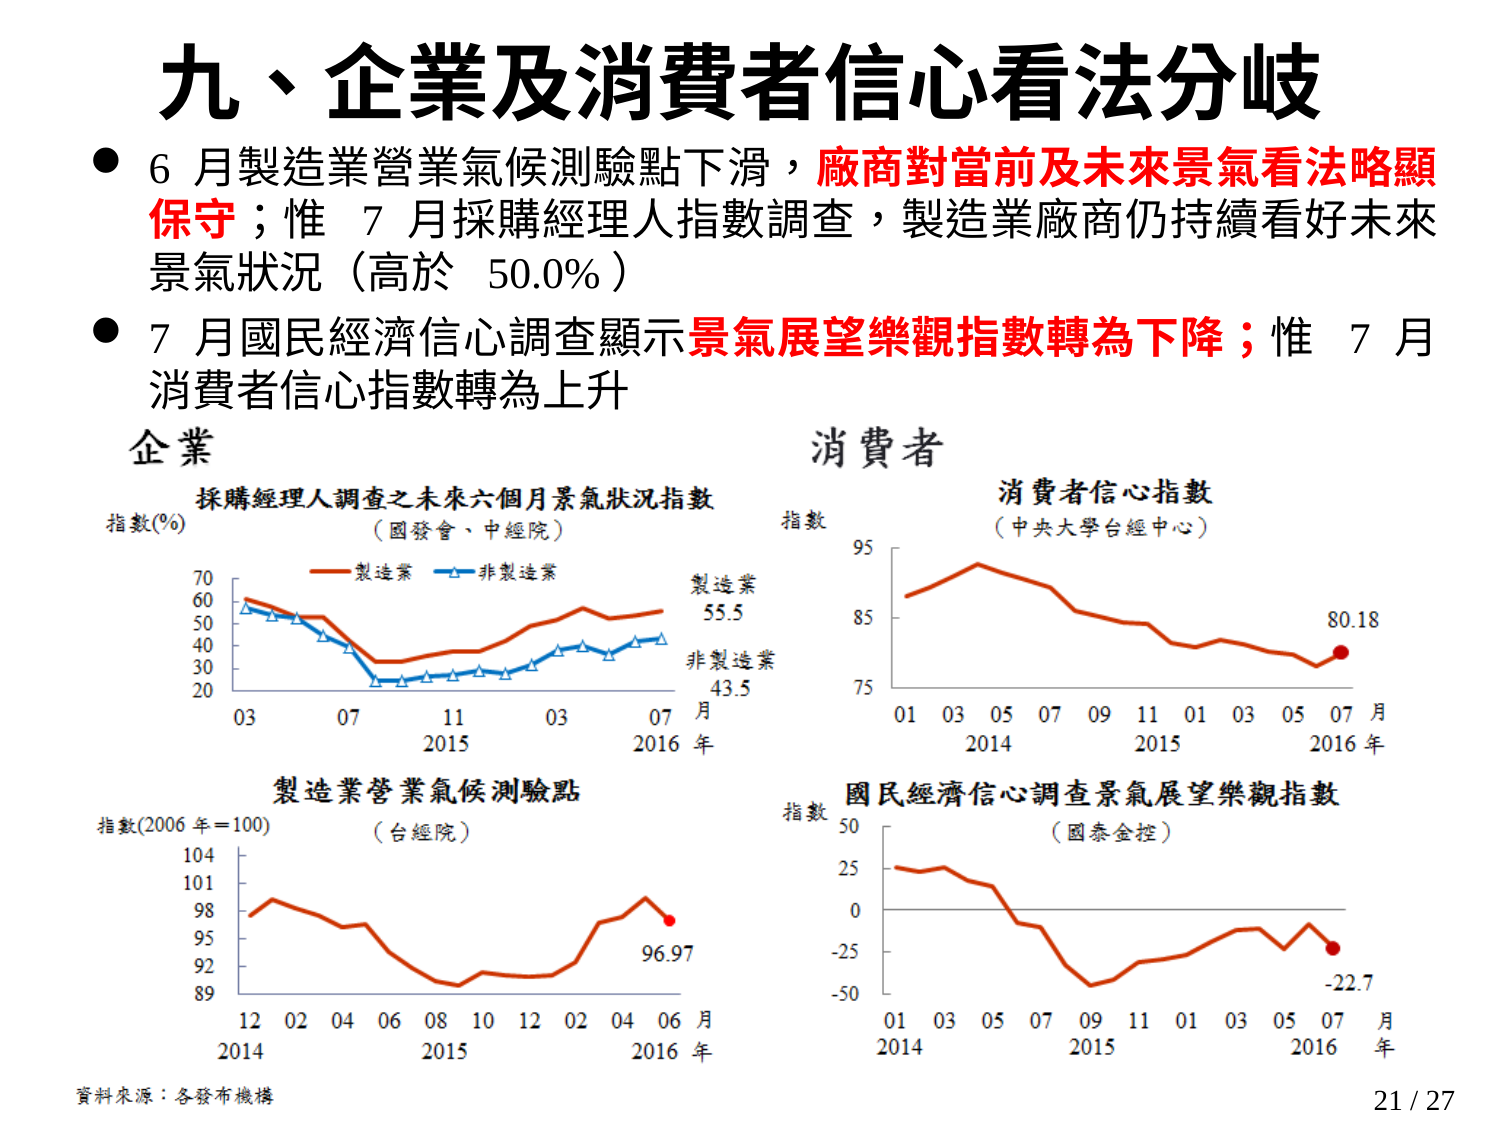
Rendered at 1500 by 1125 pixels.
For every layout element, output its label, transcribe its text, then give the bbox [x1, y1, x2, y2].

picture [60, 1080, 319, 1111]
text_box 6 月製造業營業氣候測驗點下滑，廠商對當前及未來景氣看法略顯保守；惟 7 月採購經理人指數調查，製造業廠商仍持續看好未來景氣狀況（高於 50.0%） 7 月國民經濟信心調查顯示景氣展望樂觀指數轉為下降；惟 7 月消費者信心指數轉為上升 [50, 130, 1462, 384]
picture [82, 425, 1441, 1068]
title 九、企業及消費者信心看法分岐 [50, 0, 1429, 161]
